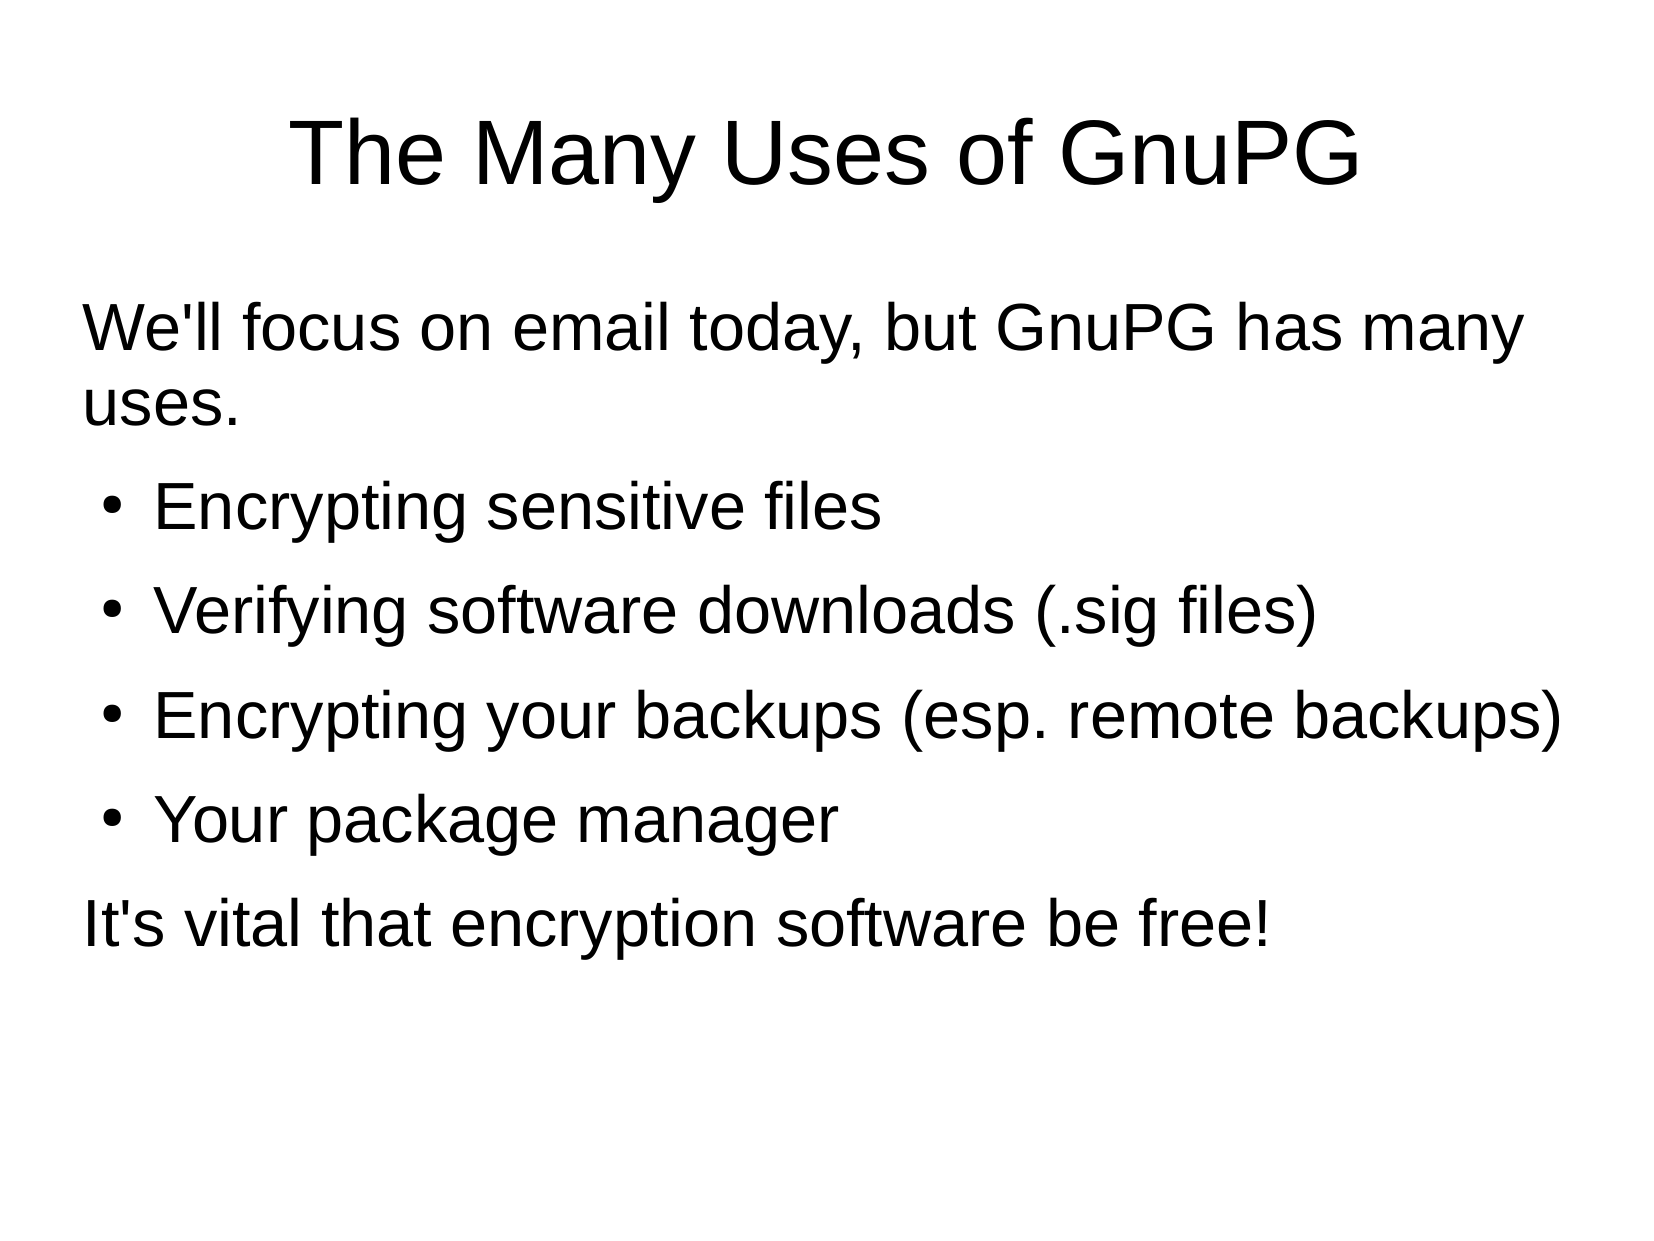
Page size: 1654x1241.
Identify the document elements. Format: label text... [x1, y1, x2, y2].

title The Many Uses of GnuPG [82, 49, 1571, 257]
list We'll focus on email today, but GnuPG has many uses. Encrypting sensitive files Verifying software downloads (.sig files) Encrypting your backups (esp. remote backups) Your package manager It's vital that encryption software be free! [82, 290, 1571, 1010]
